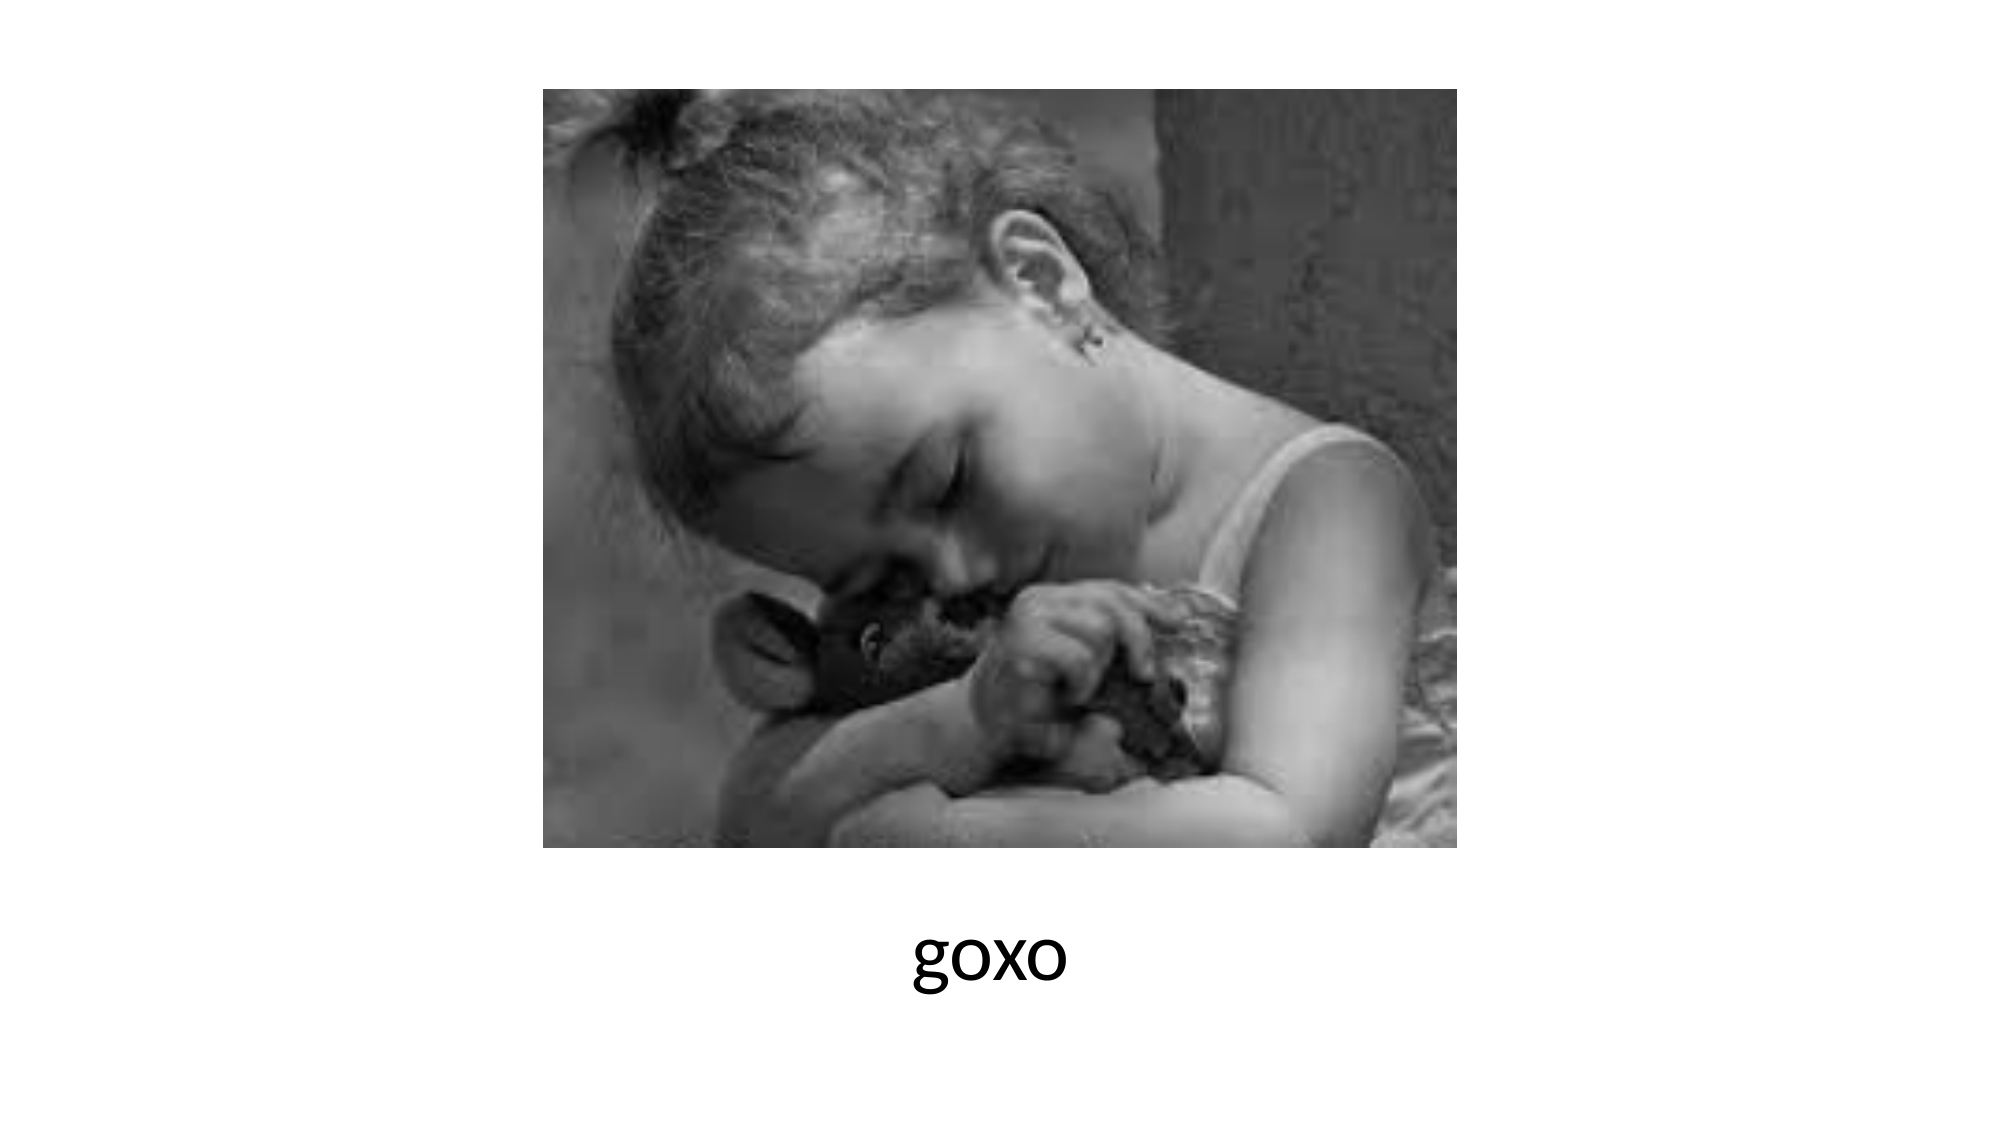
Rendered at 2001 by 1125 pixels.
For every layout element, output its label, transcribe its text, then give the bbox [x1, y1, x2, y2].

picture [543, 89, 1457, 848]
text_box goxo [745, 889, 1255, 1004]
